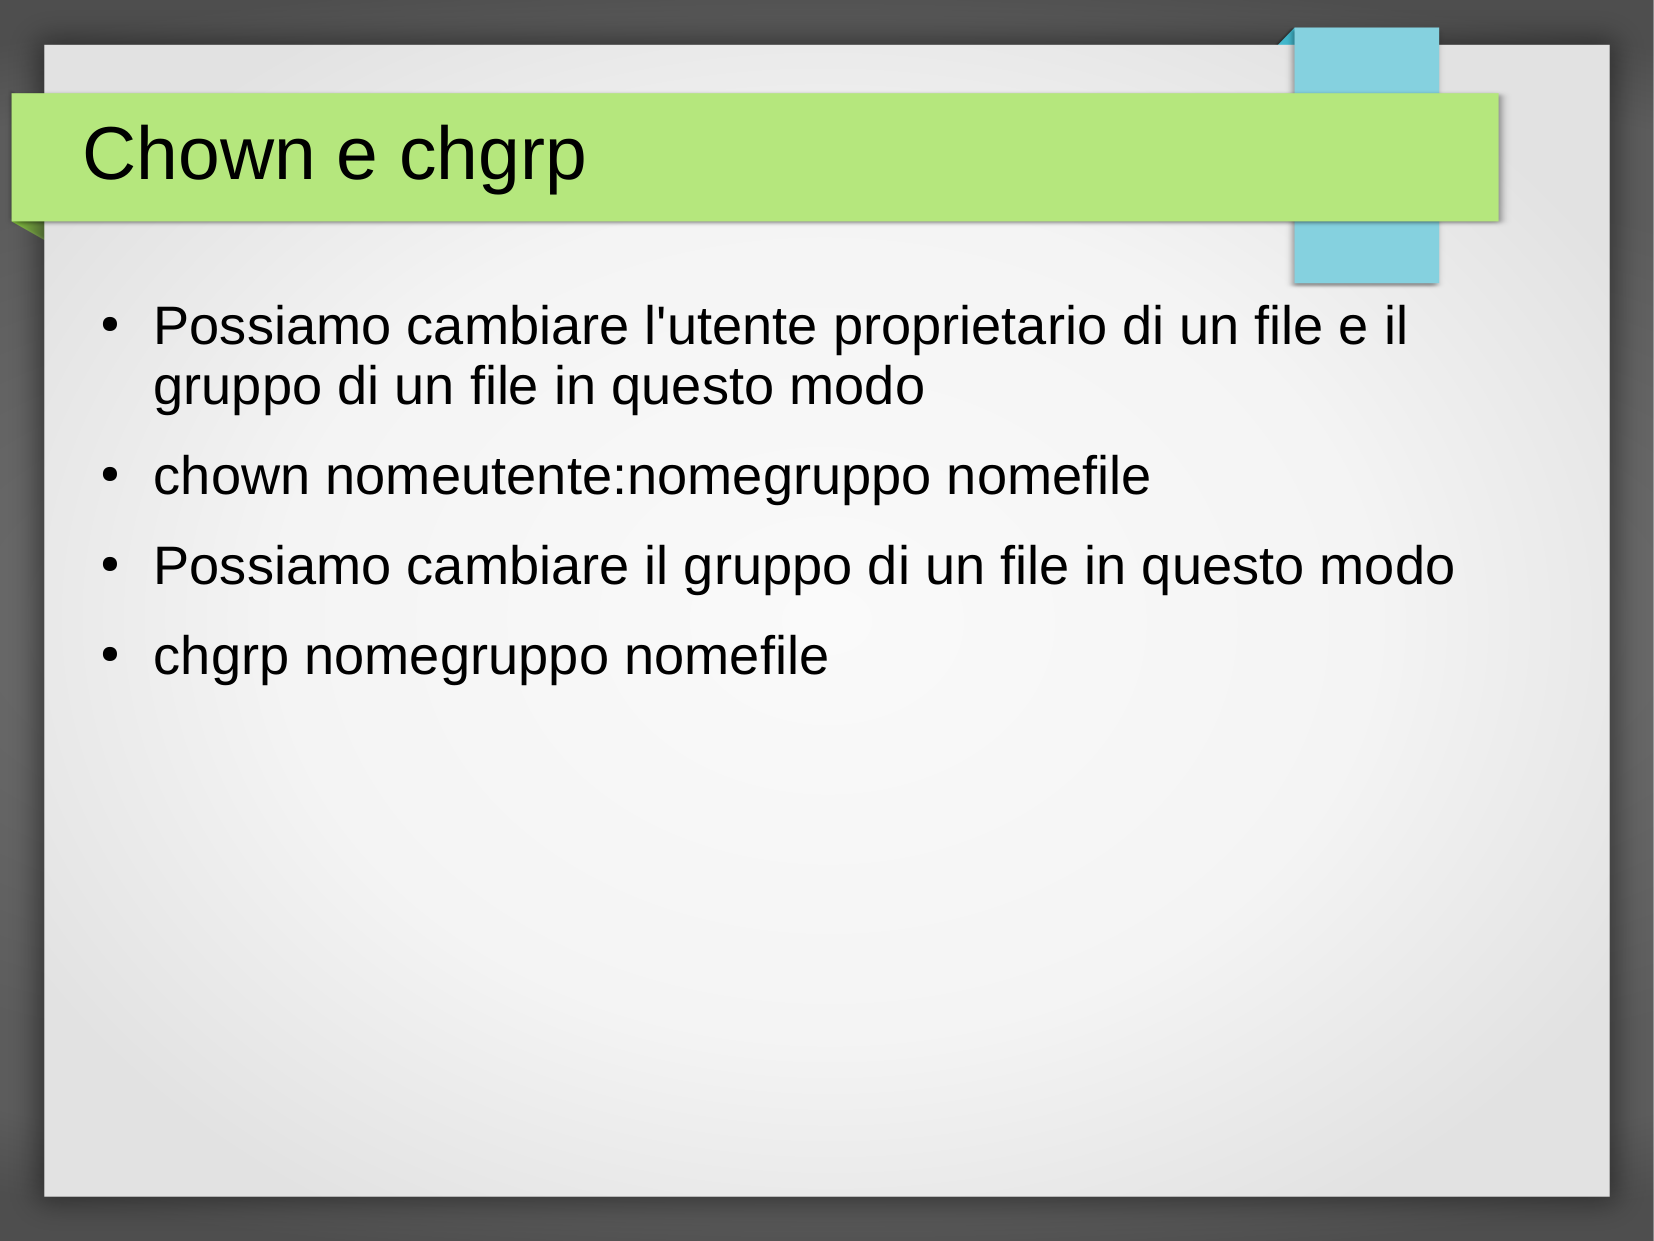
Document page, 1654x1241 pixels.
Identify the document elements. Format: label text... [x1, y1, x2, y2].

list Possiamo cambiare l'utente proprietario di un file e il gruppo di un file in questo modo chown nomeutente:nomegruppo nomefile Possiamo cambiare il gruppo di un file in questo modo chgrp nomegruppo nomefile [82, 295, 1571, 1015]
title Chown e chgrp [82, 94, 1264, 213]
picture [0, 0, 1654, 1241]
